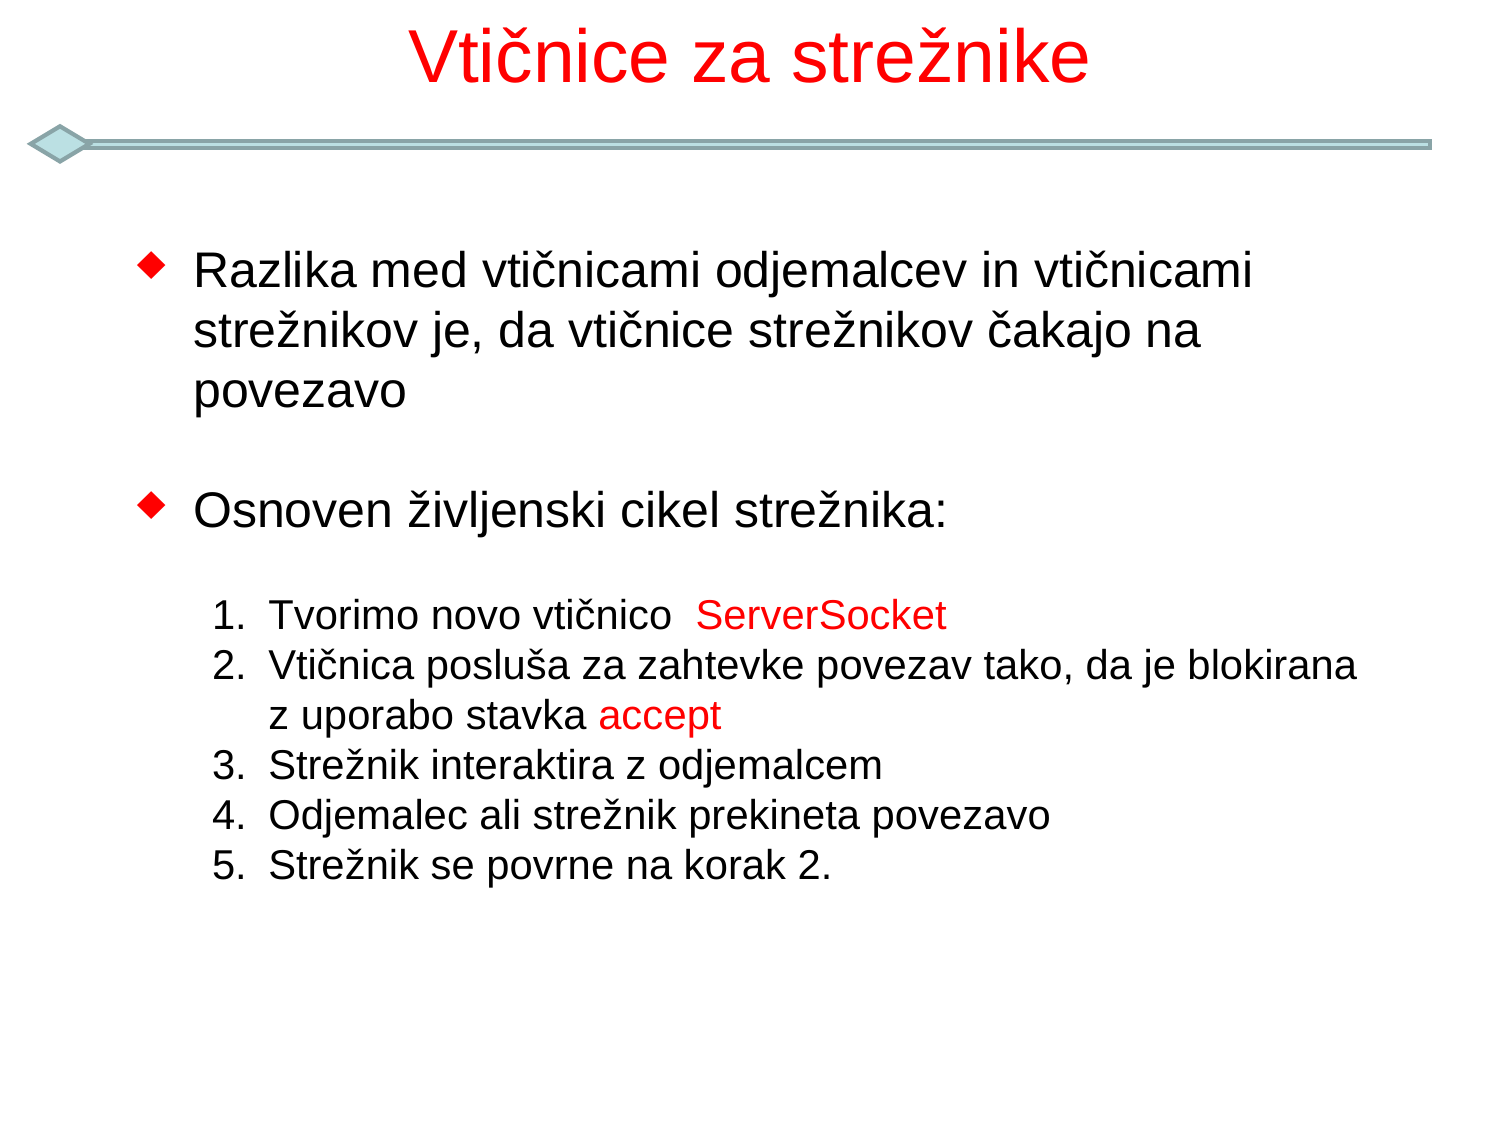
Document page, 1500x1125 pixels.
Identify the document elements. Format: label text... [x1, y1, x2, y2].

text_box Razlika med vtičnicami odjemalcev in vtičnicami strežnikov je, da vtičnice strežnikov čakajo na povezavo Osnoven življenski cikel strežnika: Tvorimo novo vtičnico ServerSocket Vtičnica posluša za zahtevke povezav tako, da je blokirana z uporabo stavka accept Strežnik interaktira z odjemalcem Odjemalec ali strežnik prekineta povezavo Strežnik se povrne na korak 2. [122, 230, 1378, 896]
text_box Vtičnice za strežnike [0, 0, 1500, 106]
